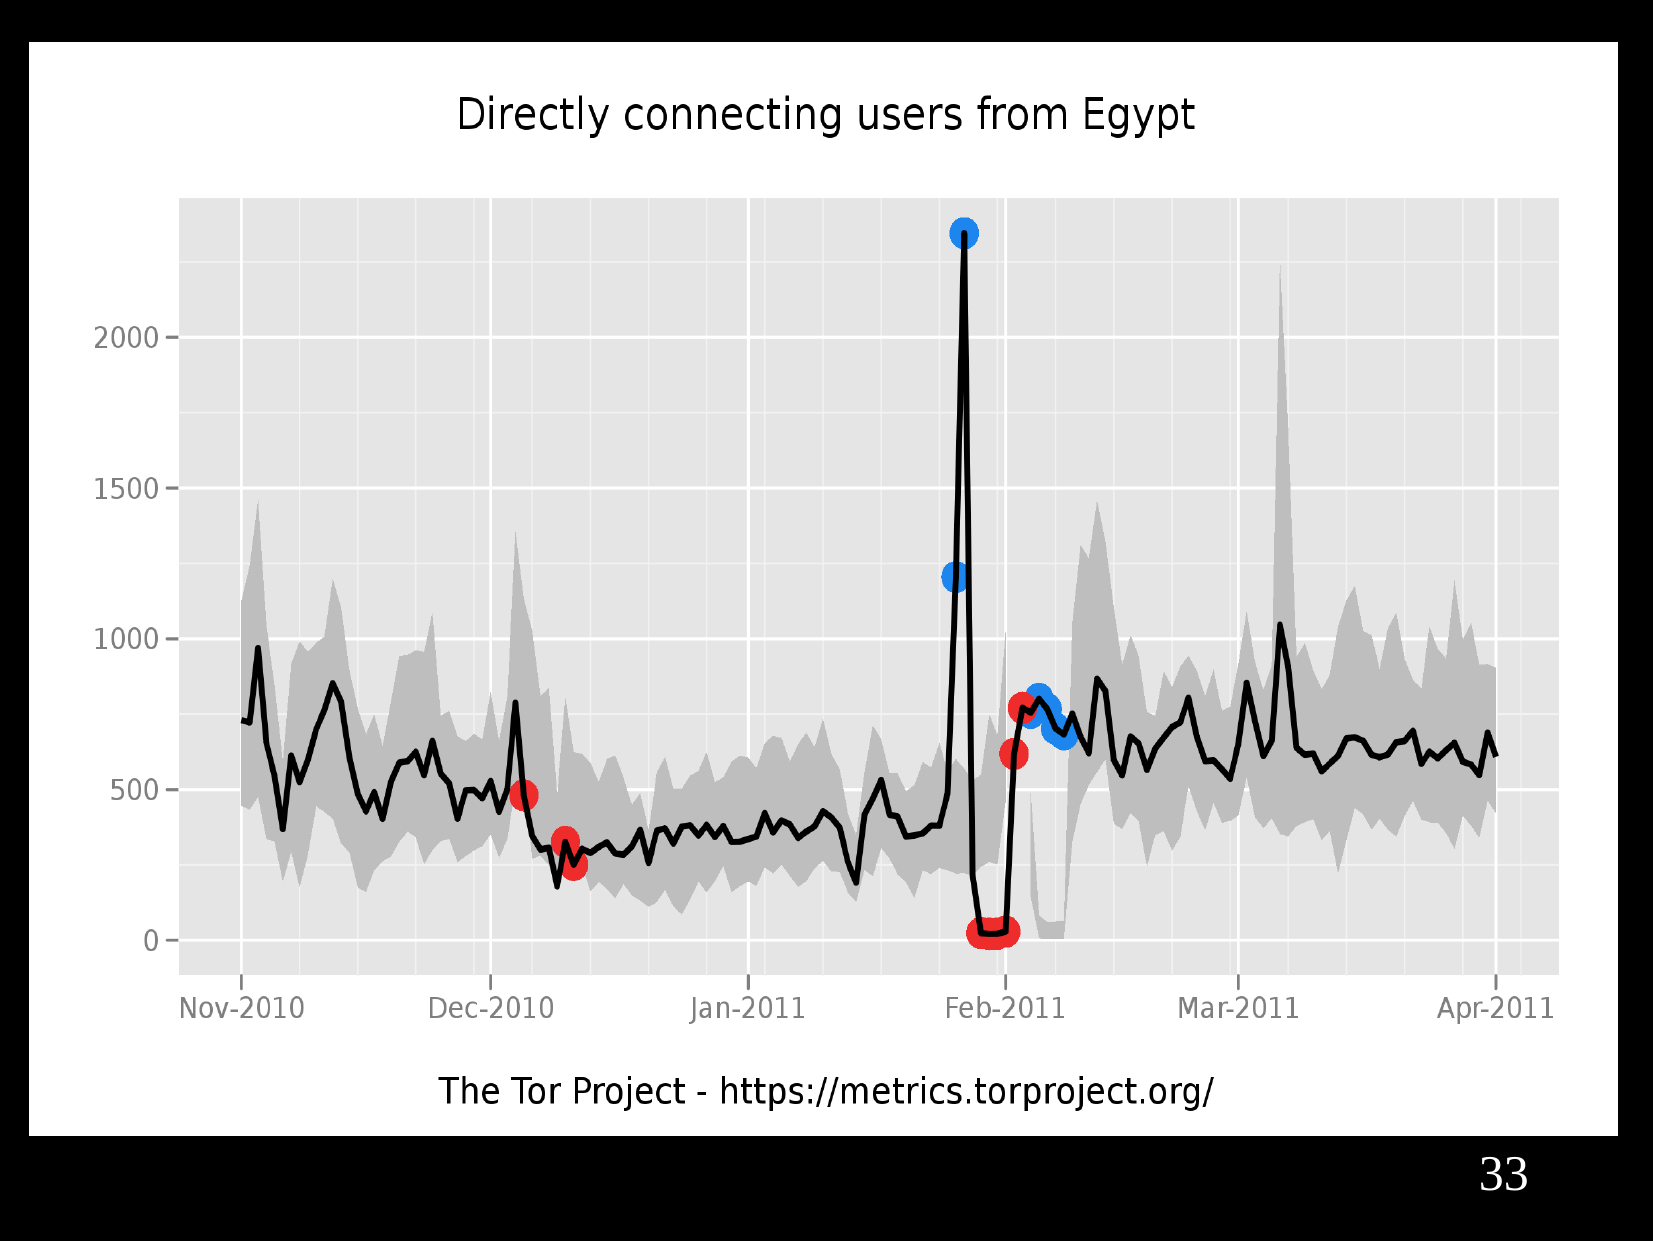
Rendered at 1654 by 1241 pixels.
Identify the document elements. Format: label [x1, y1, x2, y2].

picture [29, 42, 1618, 1136]
